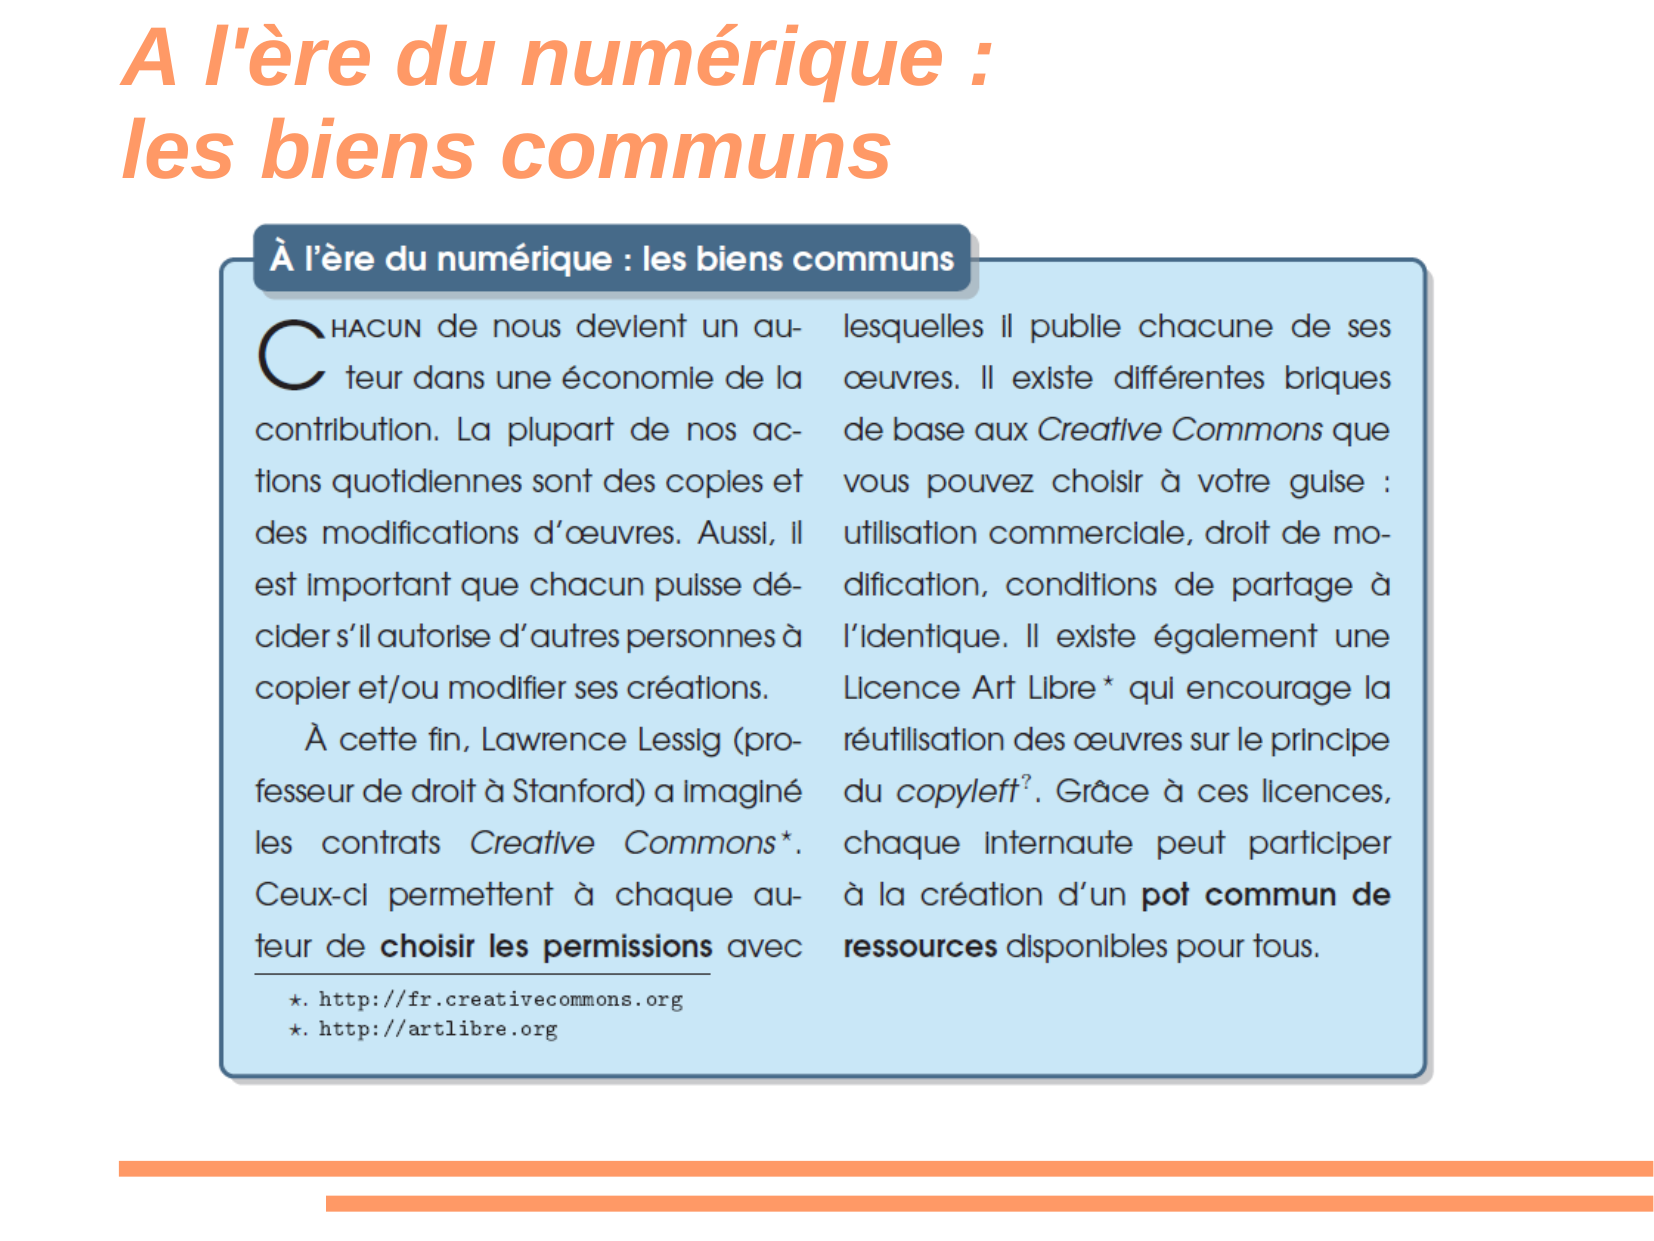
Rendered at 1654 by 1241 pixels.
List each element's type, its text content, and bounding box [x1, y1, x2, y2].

title A l'ère du numérique : les biens communs [121, 10, 1534, 290]
picture [206, 206, 1446, 1102]
